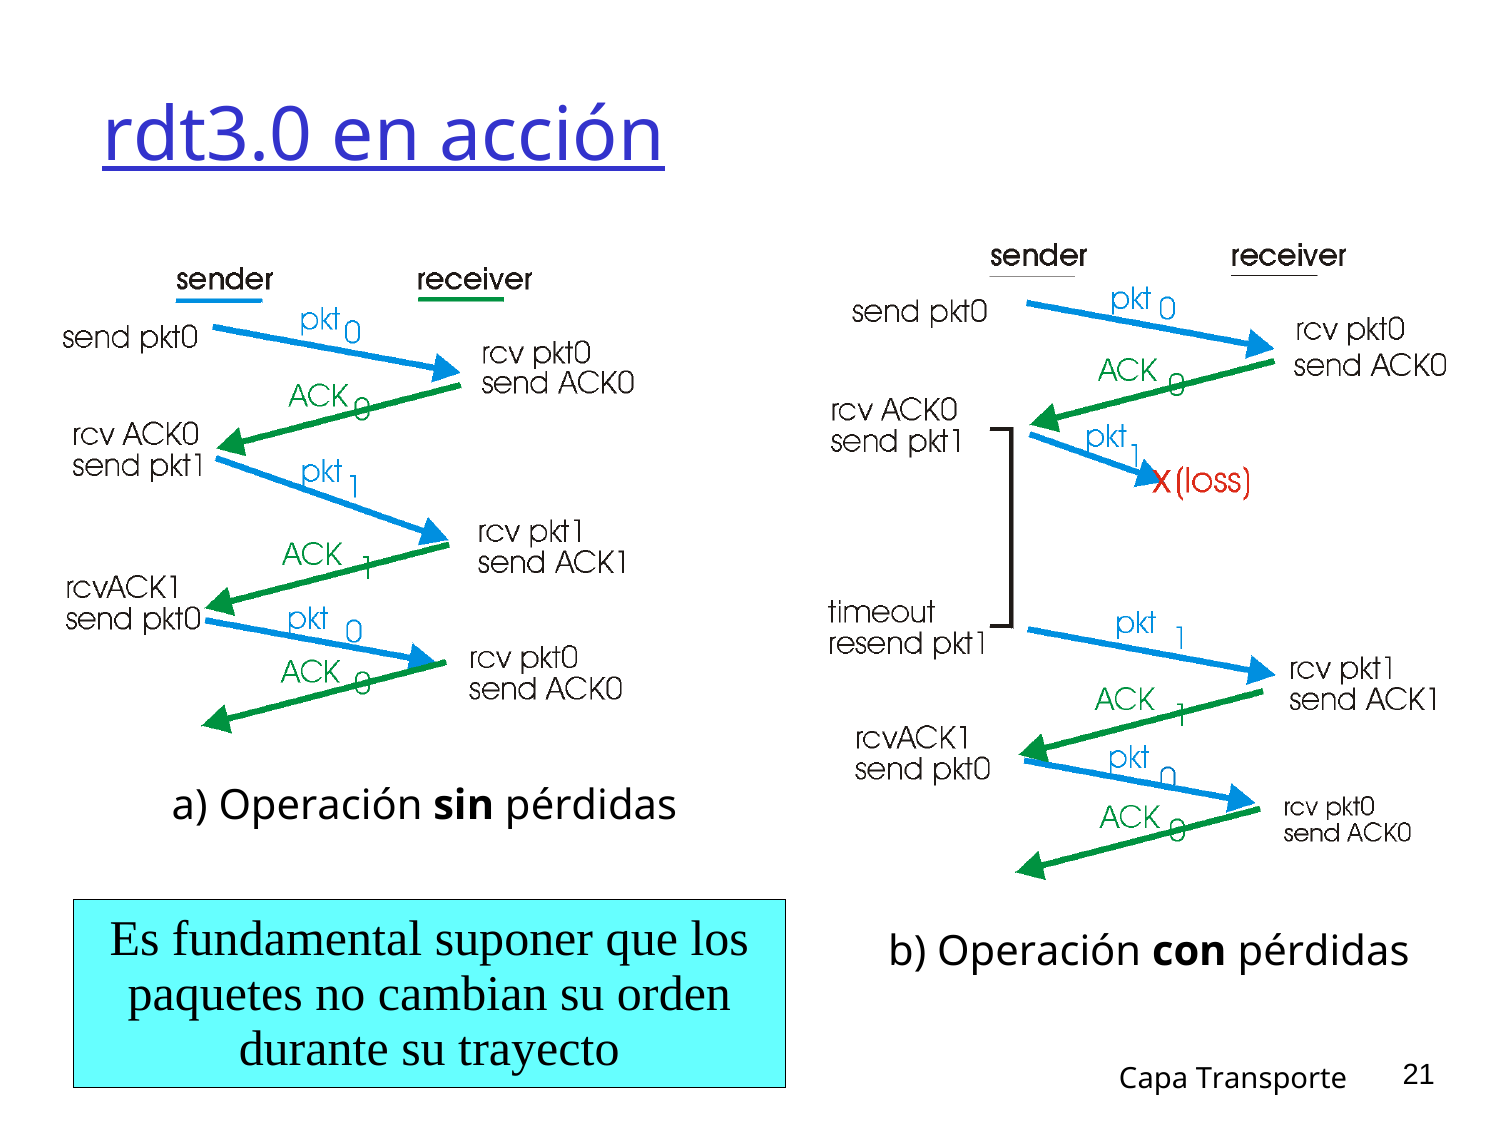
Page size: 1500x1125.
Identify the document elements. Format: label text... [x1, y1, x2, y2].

picture [62, 243, 1446, 964]
text_box a) Operación sin pérdidas [156, 767, 693, 840]
text_box b) Operación con pérdidas [873, 912, 1425, 985]
text_box Es fundamental suponer que los paquetes no cambian su orden durante su trayecto [73, 899, 786, 1088]
title rdt3.0 en acción [87, 37, 1363, 225]
